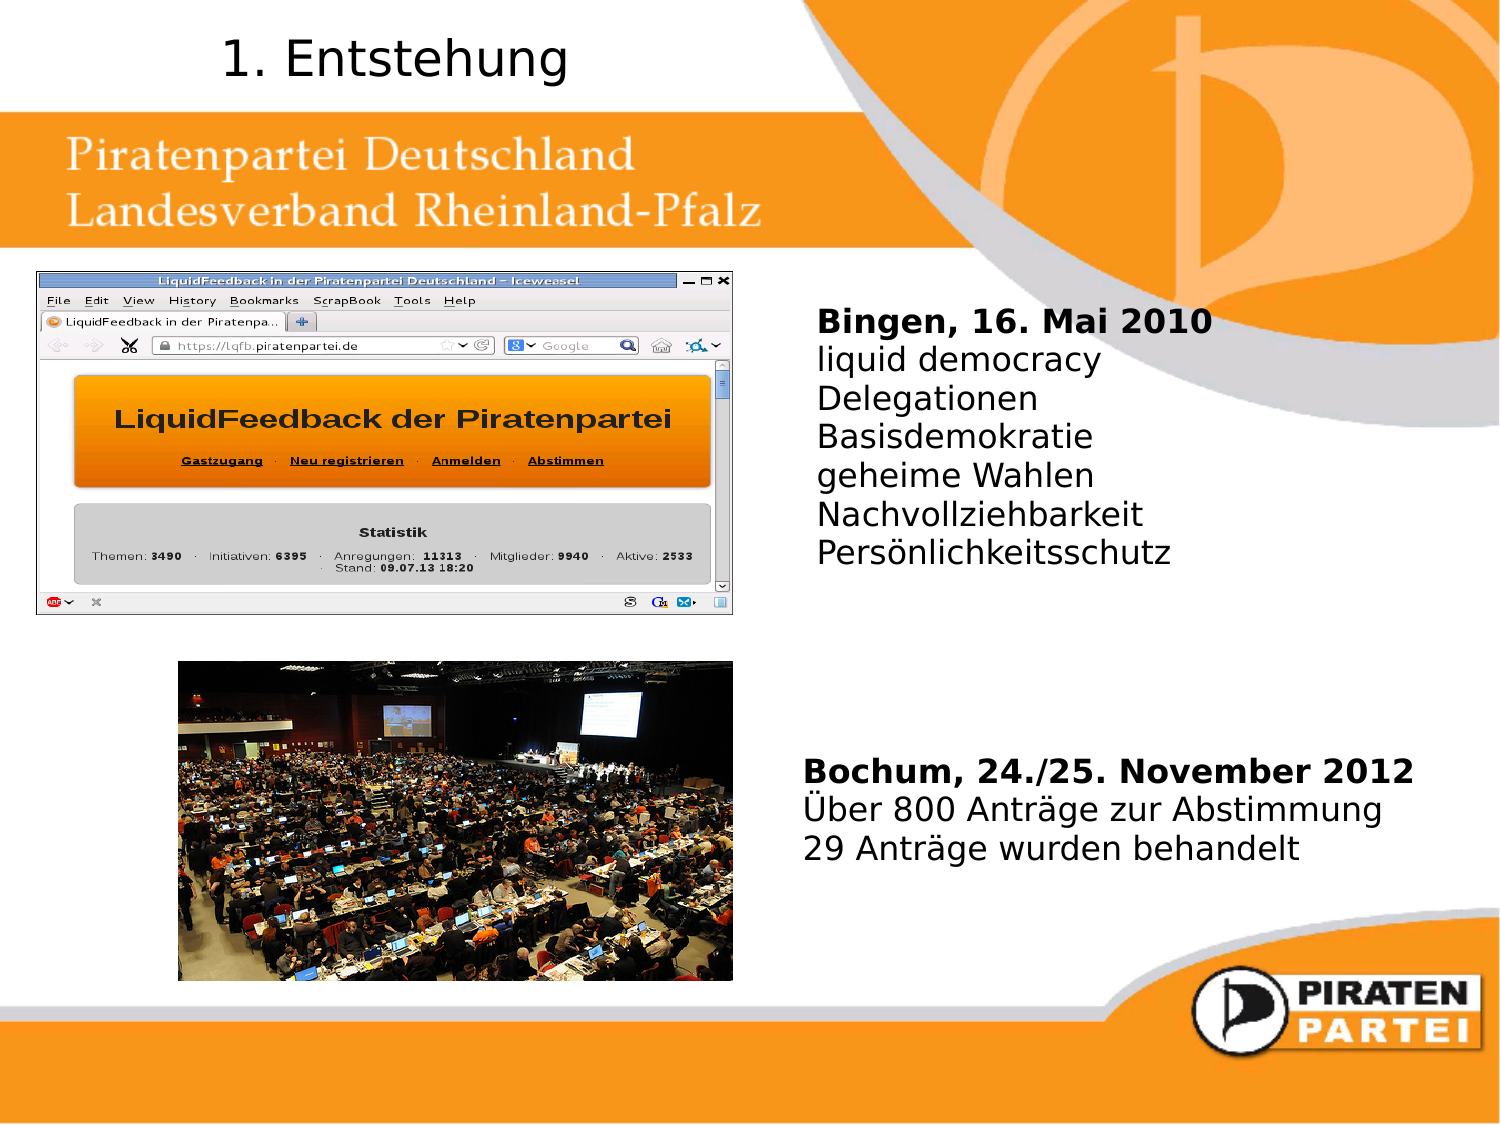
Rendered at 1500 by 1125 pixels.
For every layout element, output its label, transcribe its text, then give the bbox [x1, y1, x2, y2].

text_box Bochum, 24./25. November 2012 Über 800 Anträge zur Abstimmung 29 Anträge wurden behandelt [787, 745, 1431, 876]
text_box Bingen, 16. Mai 2010 liquid democracy Delegationen Basisdemokratie geheime Wahlen Nachvollziehbarkeit Persönlichkeitsschutz [801, 295, 1229, 580]
title 1. Entstehung [23, 11, 768, 107]
picture [0, 0, 1500, 1125]
